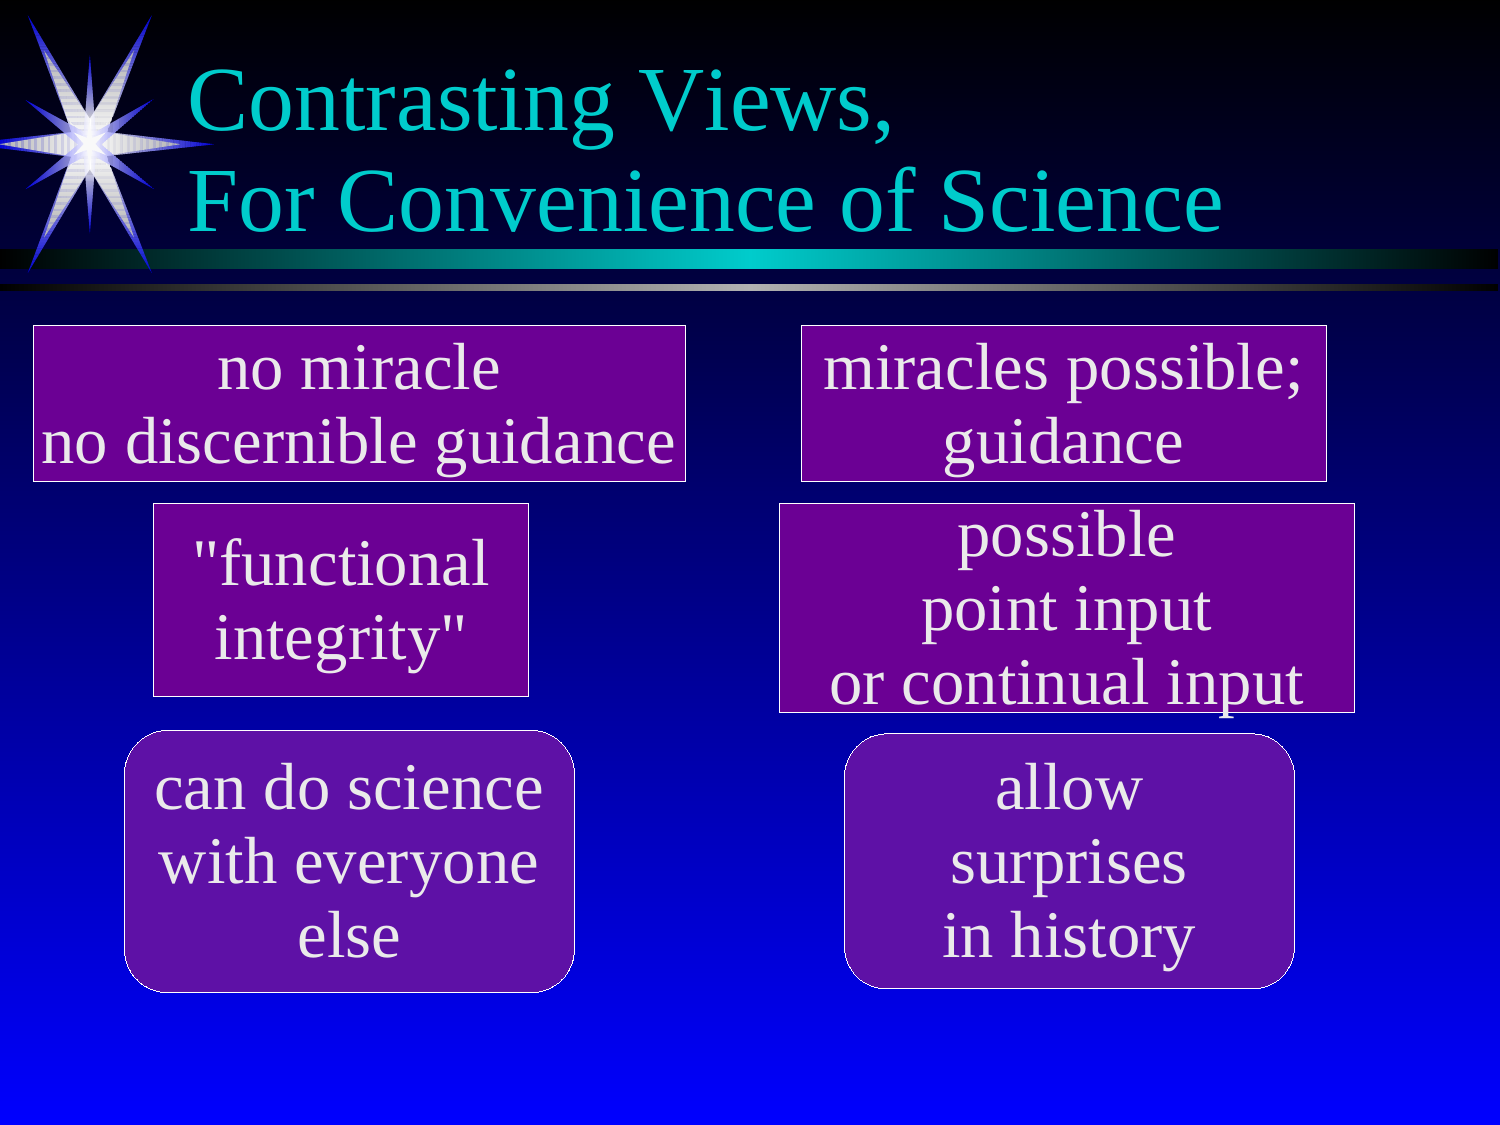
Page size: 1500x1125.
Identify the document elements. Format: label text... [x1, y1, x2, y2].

text_box can do science with everyone else [124, 730, 575, 993]
text_box "functional integrity" [153, 503, 529, 697]
text_box miracles possible; guidance [801, 325, 1327, 482]
text_box allow surprises in history [844, 733, 1295, 989]
text_box possible point input or continual input [779, 503, 1355, 713]
text_box no miracle no discernible guidance [33, 325, 686, 482]
title Contrasting Views, For Convenience of Science [187, 48, 1463, 252]
